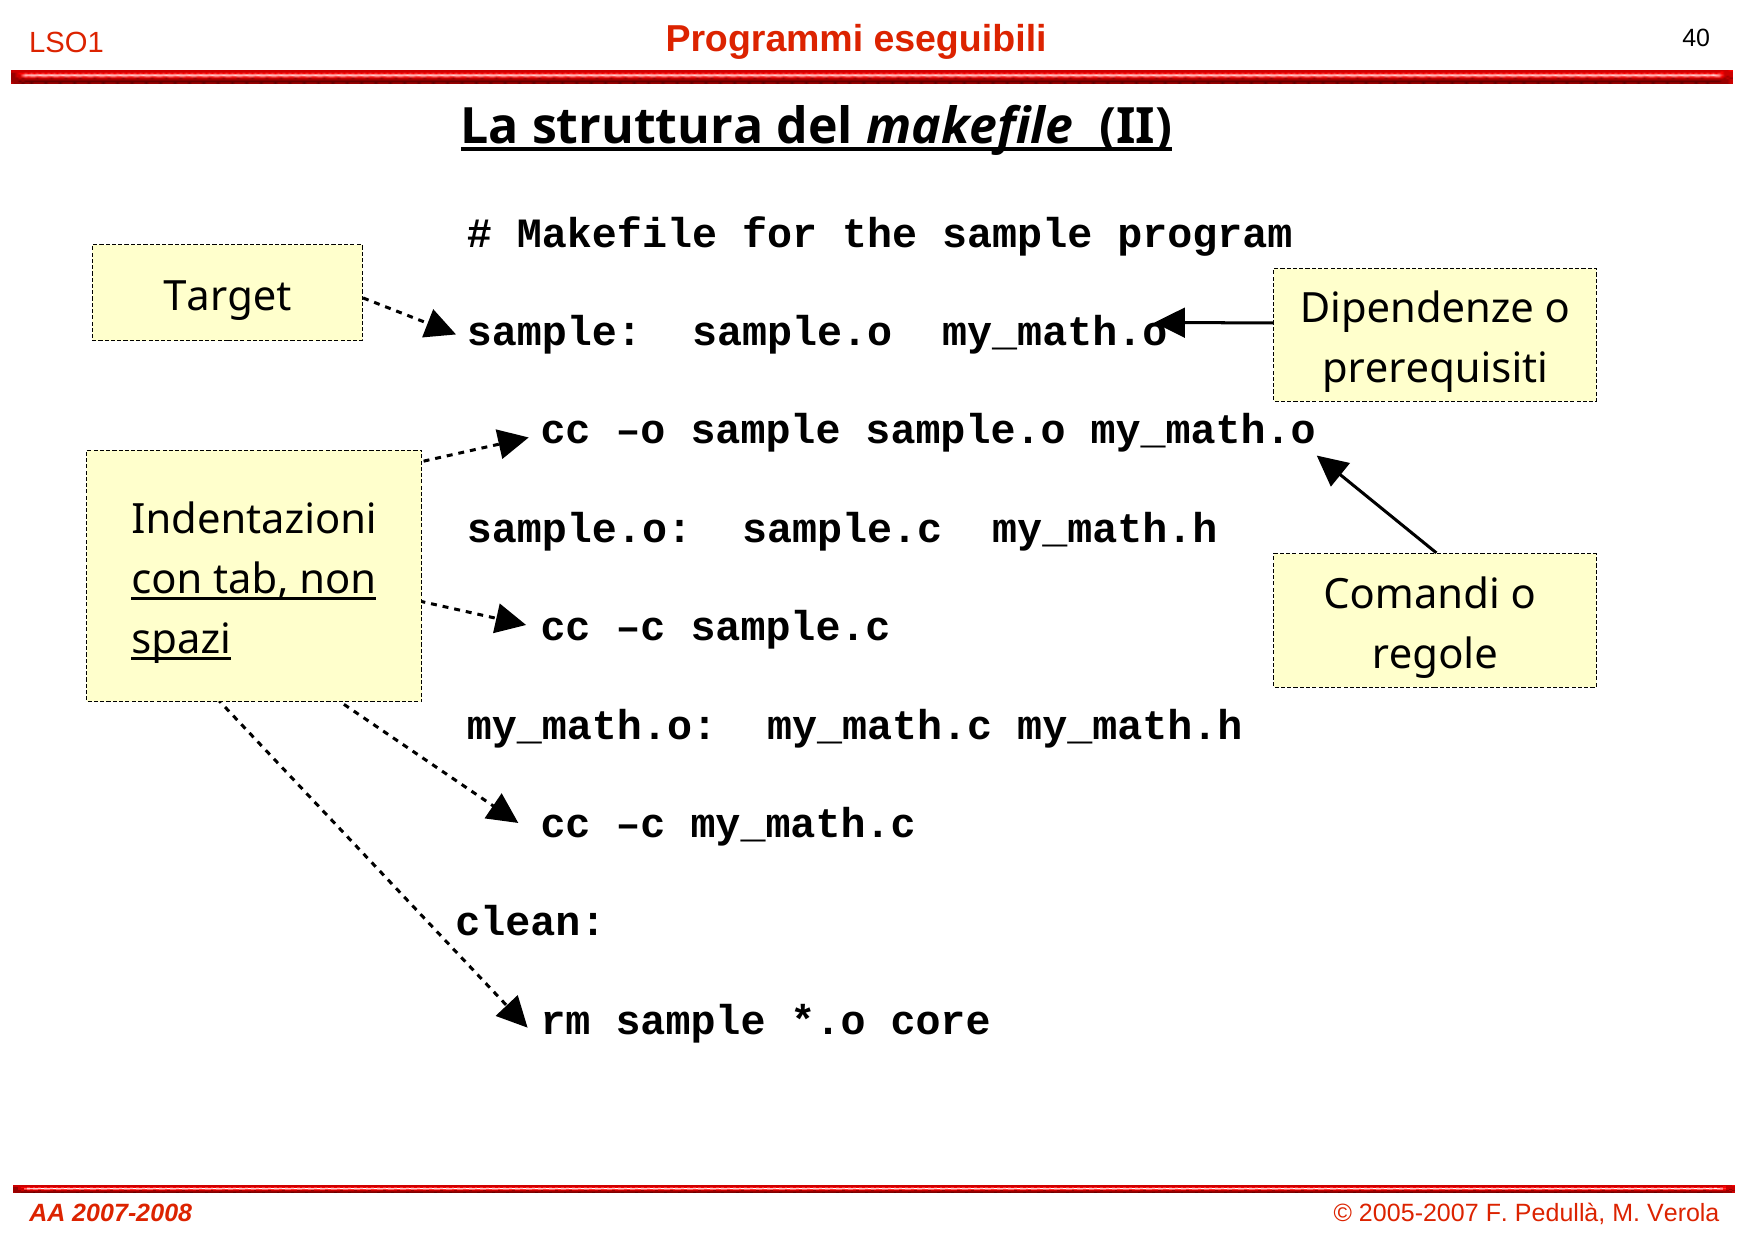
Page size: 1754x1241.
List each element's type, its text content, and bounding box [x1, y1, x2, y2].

text_box Dipendenze o prerequisiti [1273, 268, 1597, 402]
picture [1275, 70, 1733, 84]
text_box Target [92, 244, 363, 341]
picture [13, 1185, 1735, 1193]
picture [11, 70, 444, 84]
title La struttura del makefile (II) [444, 70, 1275, 182]
text_box Comandi o regole [1273, 553, 1597, 688]
list # Makefile for the sample program sample: sample.o my_math.o cc –o sample sample.o my_math.o sample.o: sample.c my_math.h cc –c sample.c my_math.o: my_math.c my_math.h cc –c my_math.c clean: rm sample *.o core [438, 193, 1447, 1076]
text_box Indentazioni con tab, non spazi [86, 450, 422, 702]
